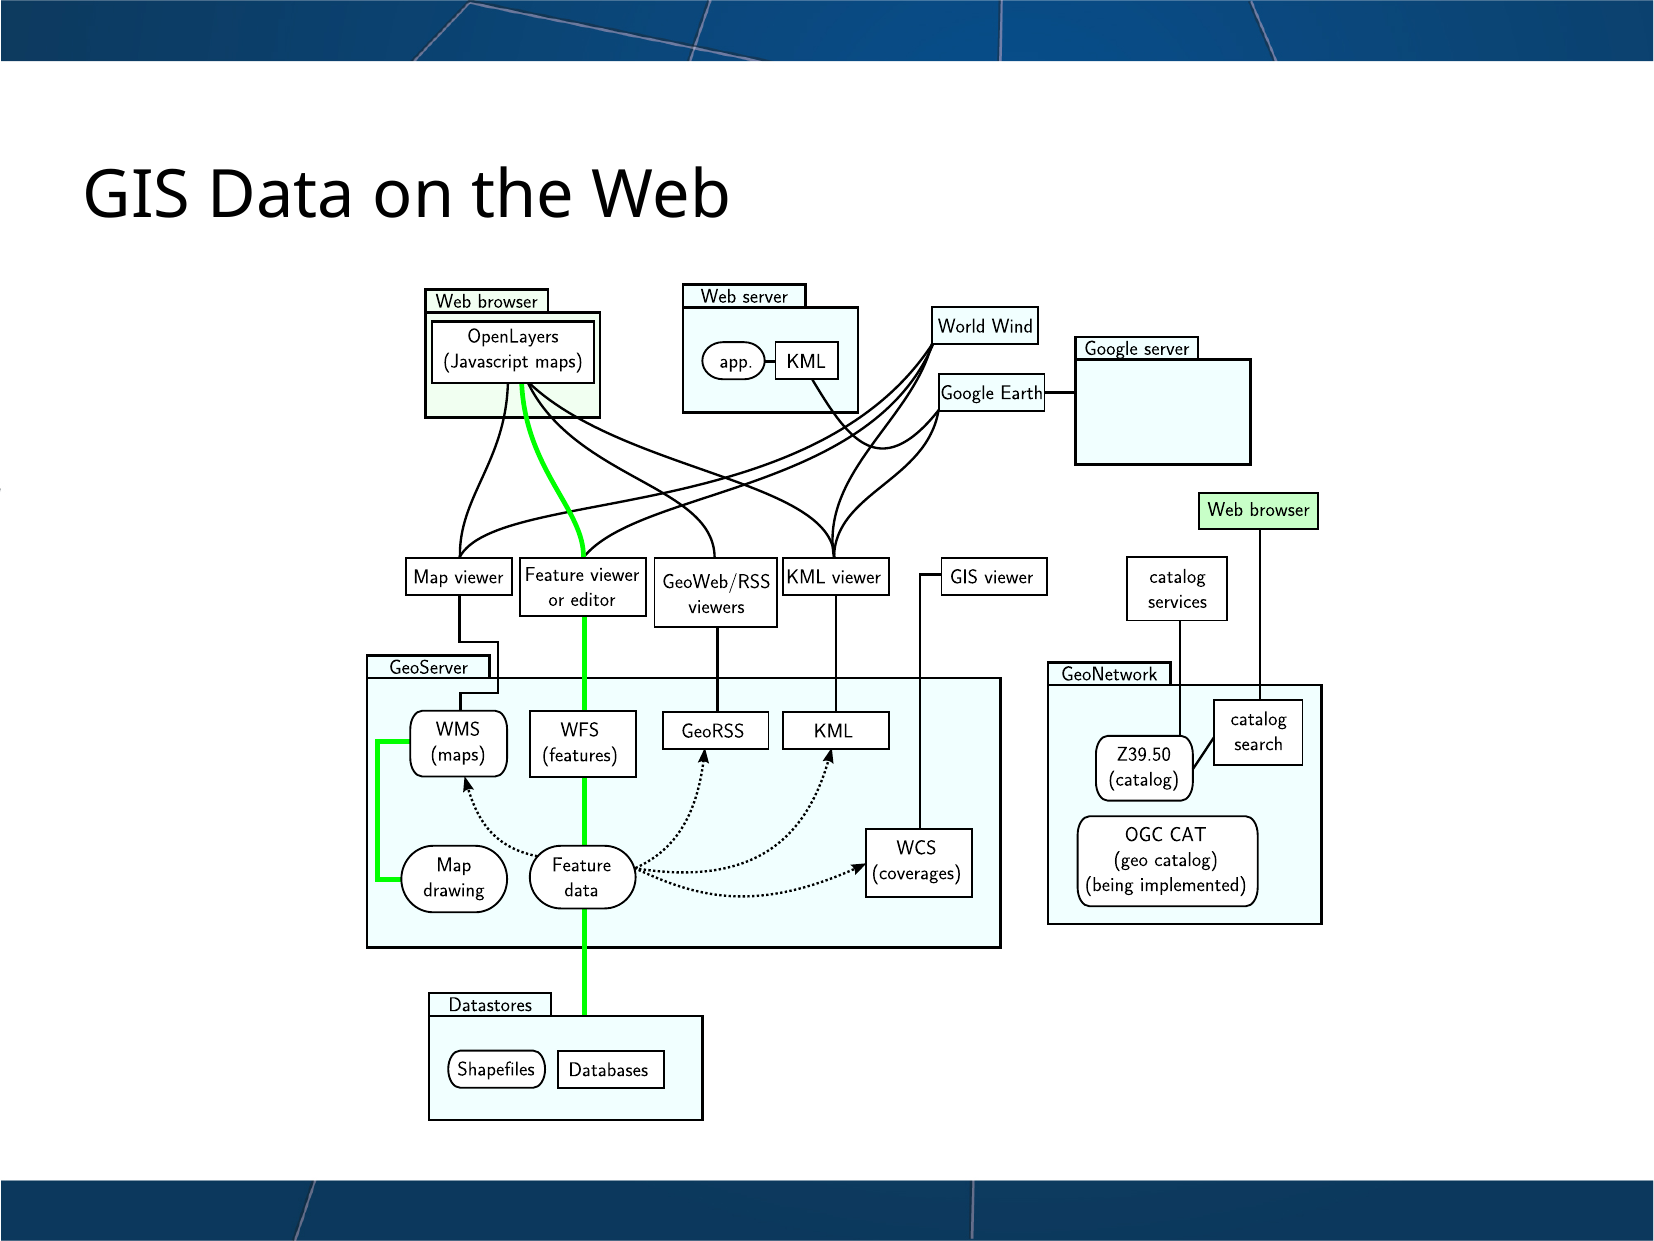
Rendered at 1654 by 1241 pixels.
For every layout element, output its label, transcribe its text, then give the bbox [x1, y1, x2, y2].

picture [0, 0, 1654, 1241]
title GIS Data on the Web [82, 88, 1571, 296]
